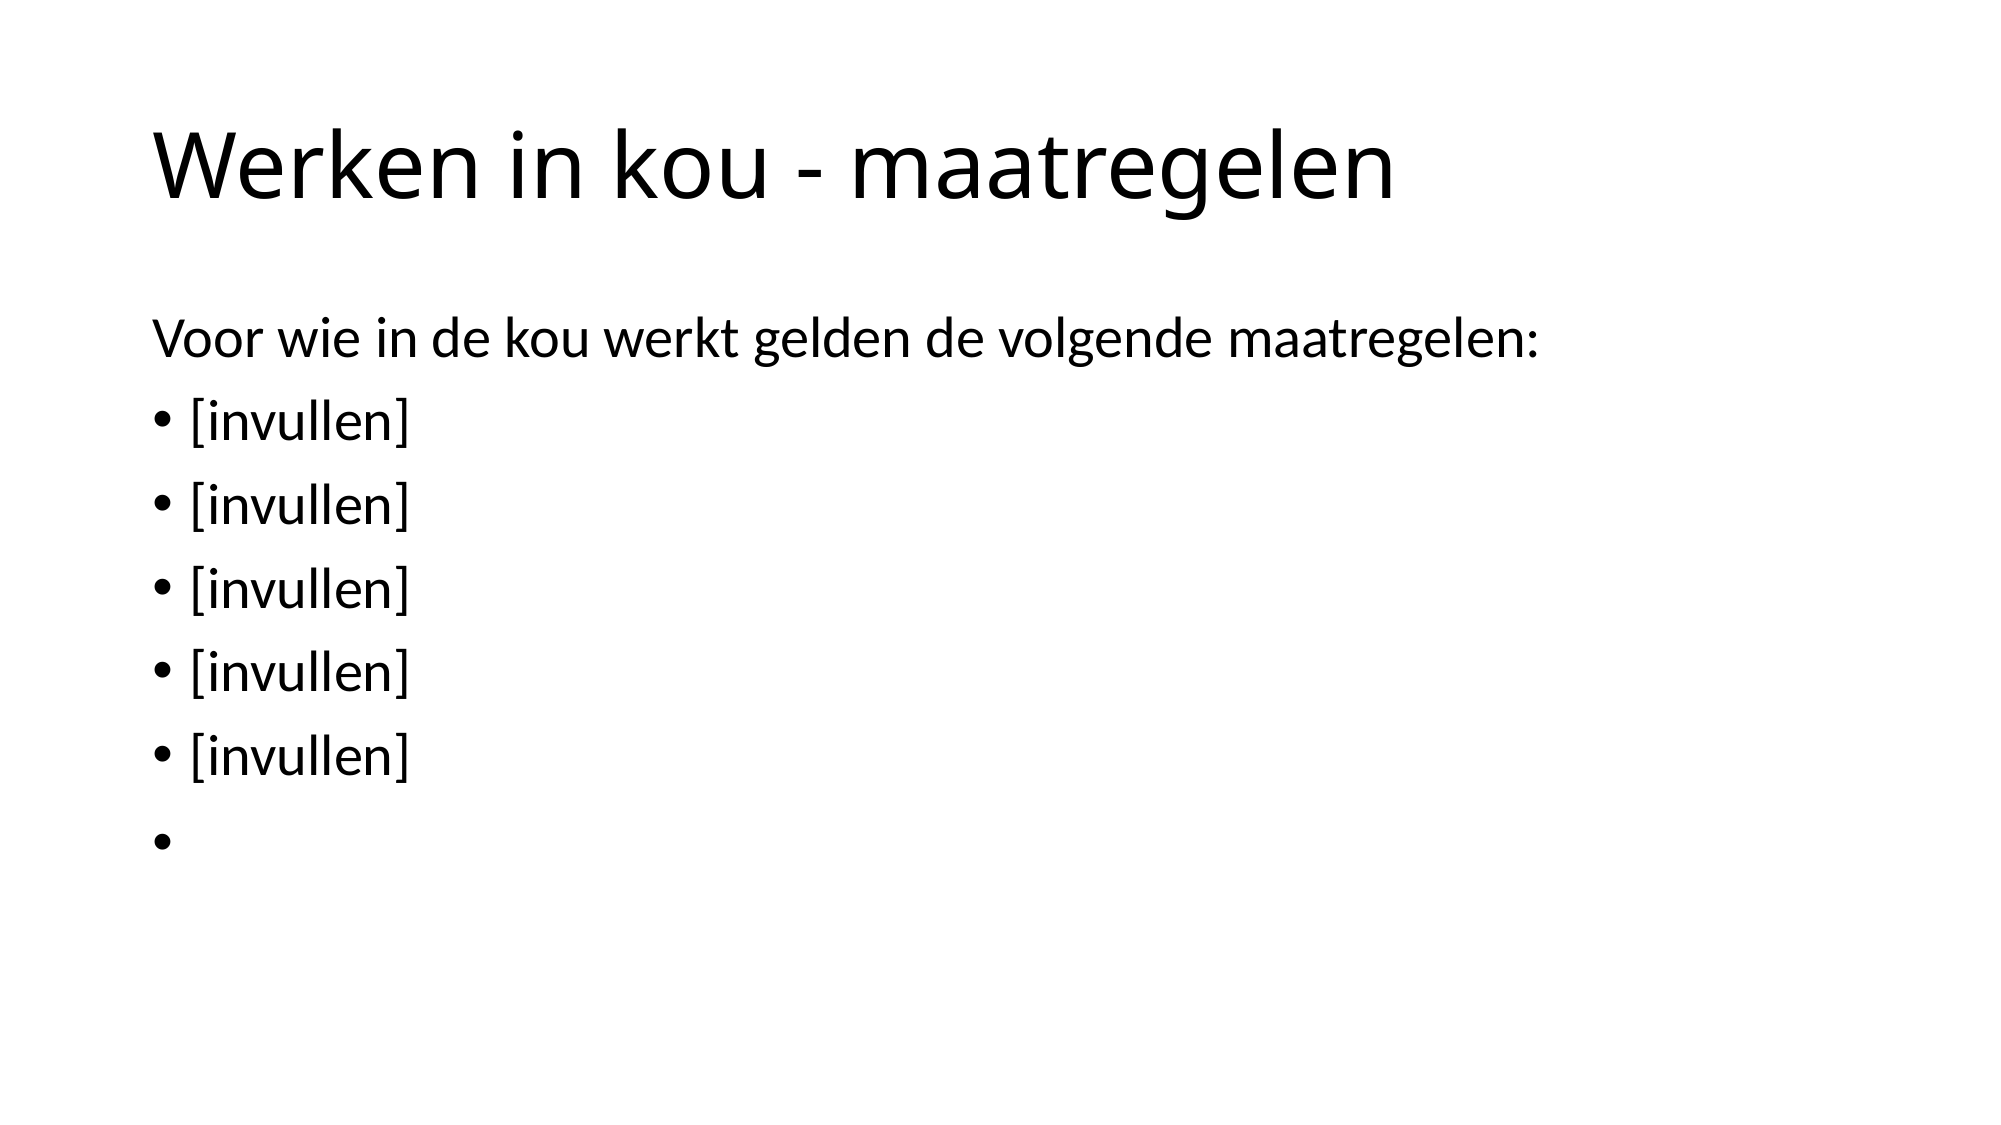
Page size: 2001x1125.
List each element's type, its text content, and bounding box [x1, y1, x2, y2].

title Werken in kou - maatregelen [137, 59, 1863, 278]
list Voor wie in de kou werkt gelden de volgende maatregelen: [invullen] [invullen] [invullen] [invullen] [invullen] [137, 299, 1863, 1014]
